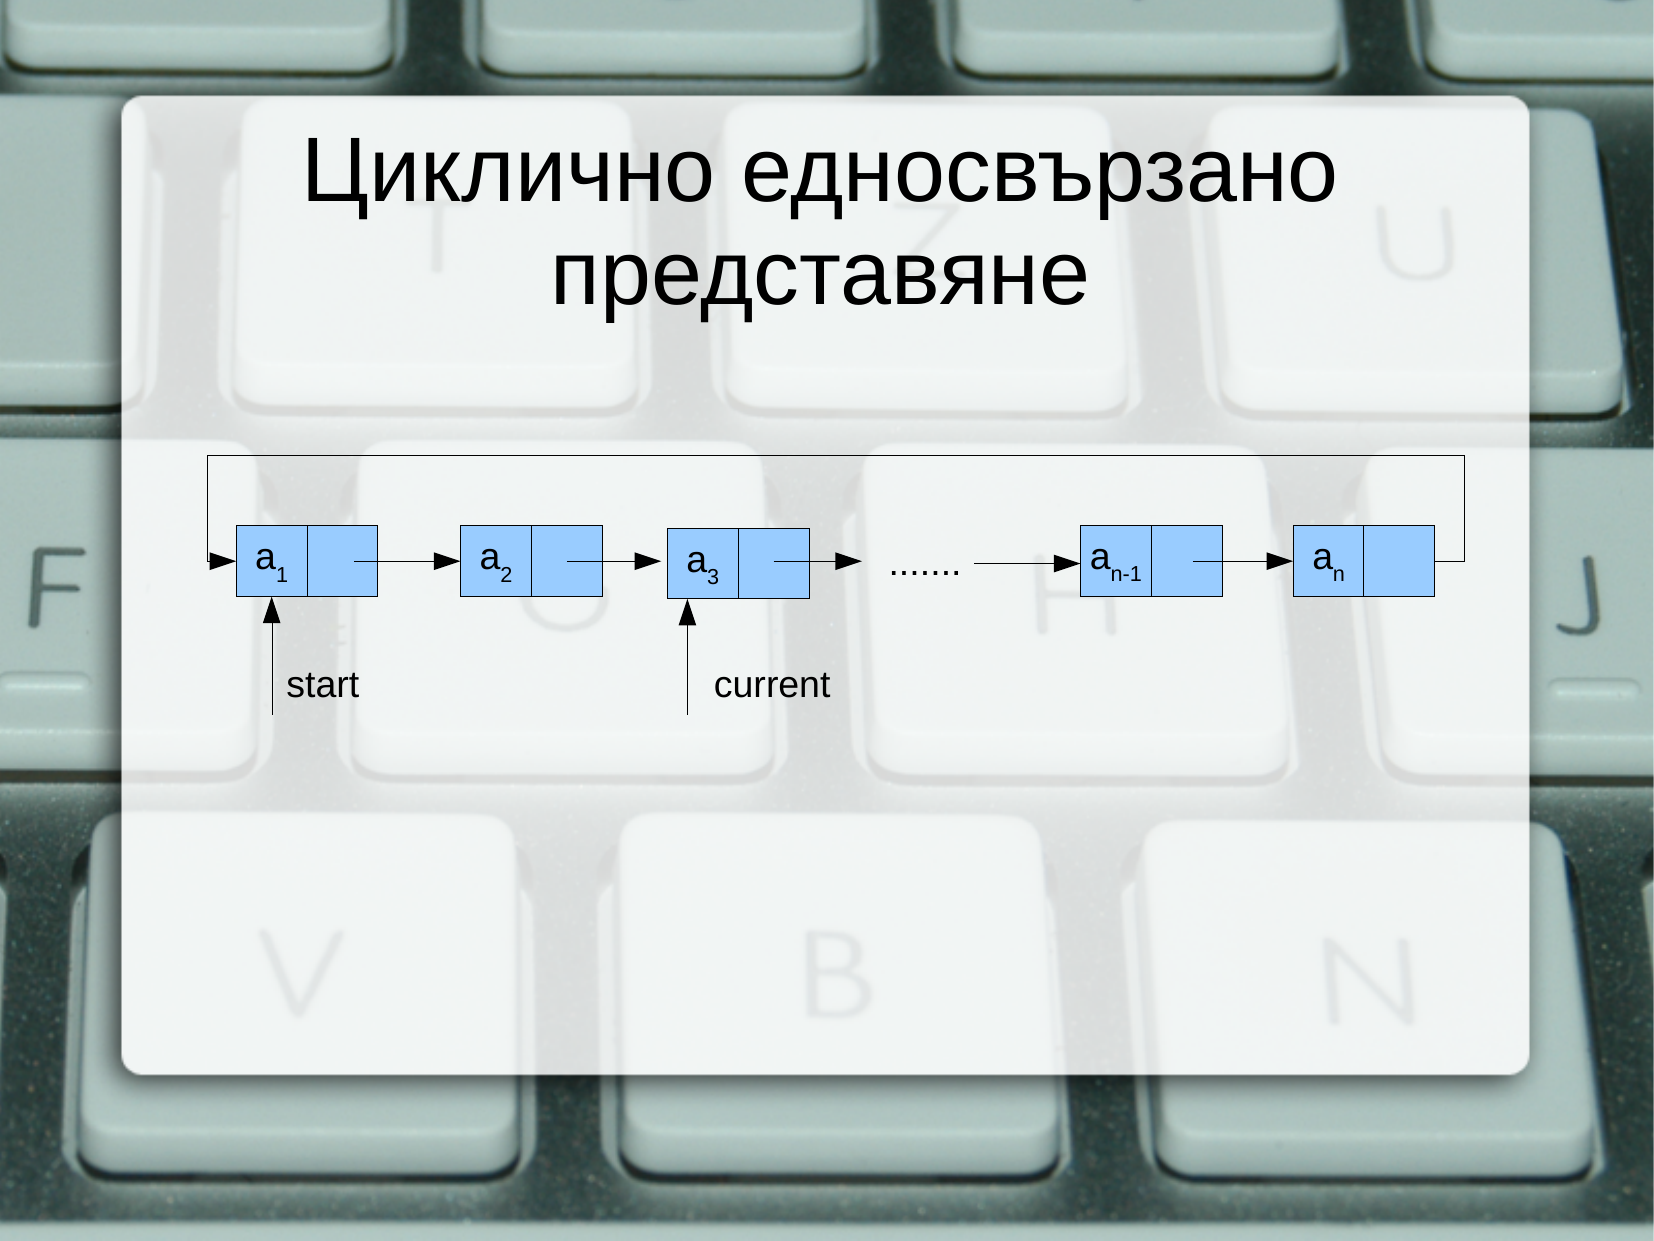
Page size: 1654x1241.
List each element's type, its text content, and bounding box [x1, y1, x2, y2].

text_box an-1 [1080, 525, 1151, 597]
text_box a2 [460, 525, 531, 597]
text_box ....... [873, 533, 981, 591]
title Циклично едносвързано представяне [135, 117, 1506, 325]
text_box a1 [236, 525, 307, 597]
text_box [1363, 525, 1435, 597]
text_box [531, 525, 603, 597]
text_box [1151, 525, 1223, 597]
text_box [307, 525, 378, 597]
text_box an [1293, 525, 1363, 597]
picture [0, 0, 1654, 1241]
text_box [739, 528, 810, 599]
text_box a3 [667, 528, 739, 599]
text_box start [271, 655, 375, 713]
text_box current [699, 655, 853, 713]
